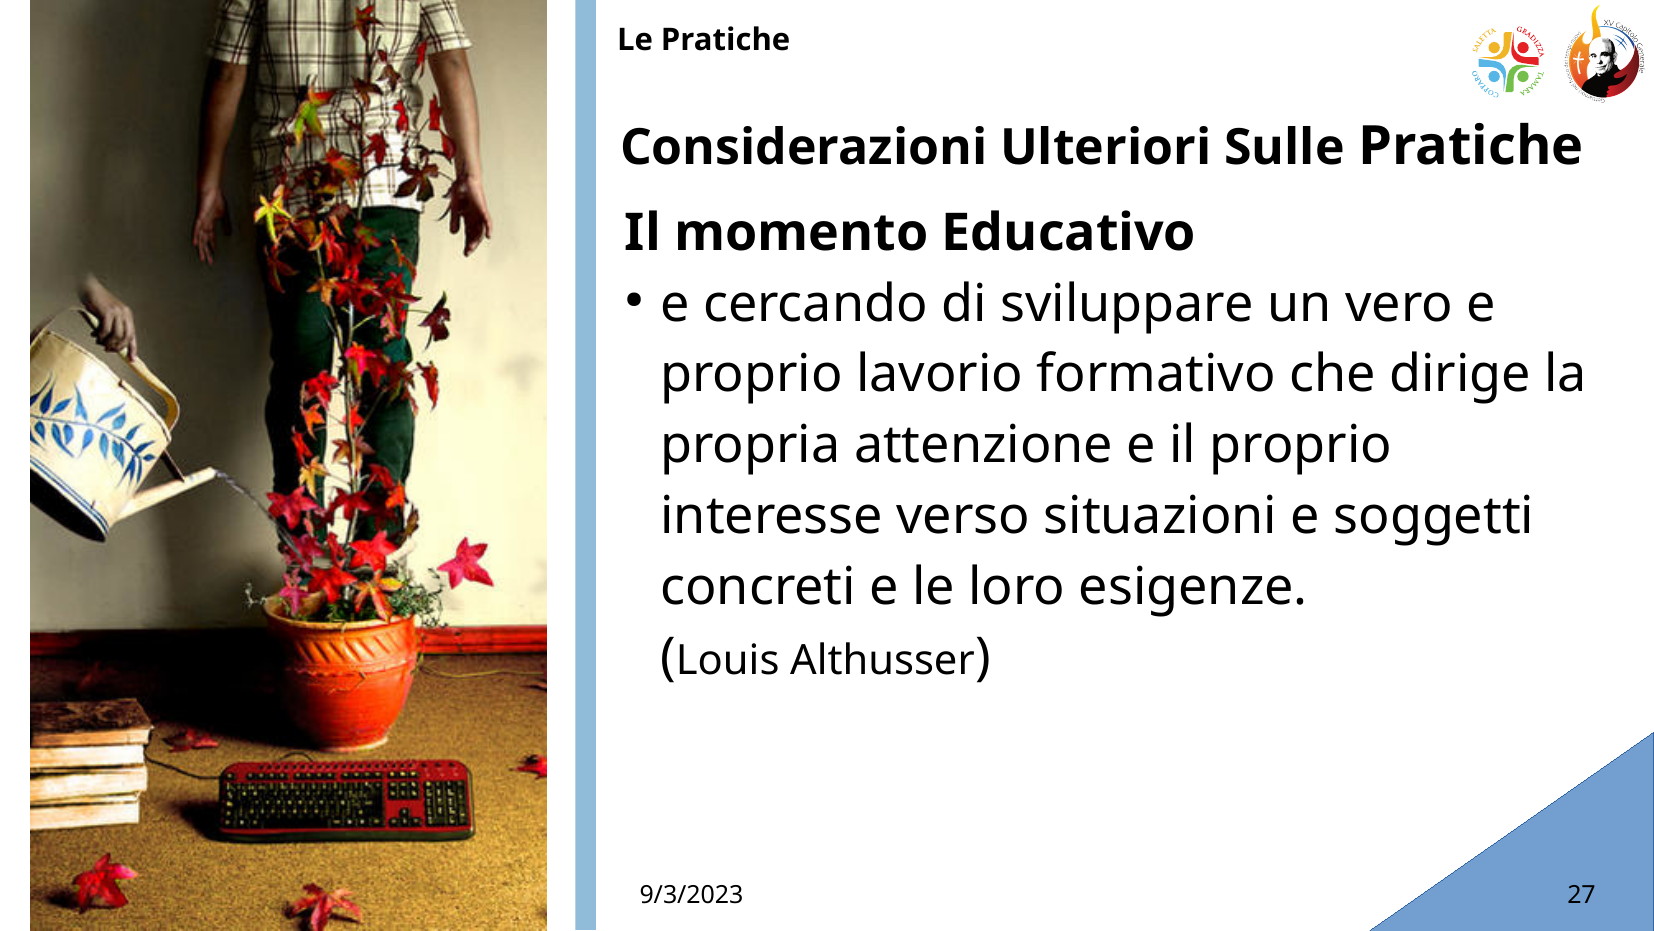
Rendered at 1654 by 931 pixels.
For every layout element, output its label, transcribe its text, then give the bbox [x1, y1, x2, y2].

picture [1563, 4, 1646, 103]
text_box Le Pratiche [602, 9, 1335, 63]
picture [30, 0, 547, 931]
subtitle Il momento Educativo e cercando di sviluppare un vero e proprio lavorio formativo che dirige la propria attenzione e il proprio interesse verso situazioni e soggetti concreti e le loro esigenze. (Louis Althusser) [624, 194, 1602, 891]
title Considerazioni Ulteriori Sulle Pratiche [620, 106, 1654, 178]
